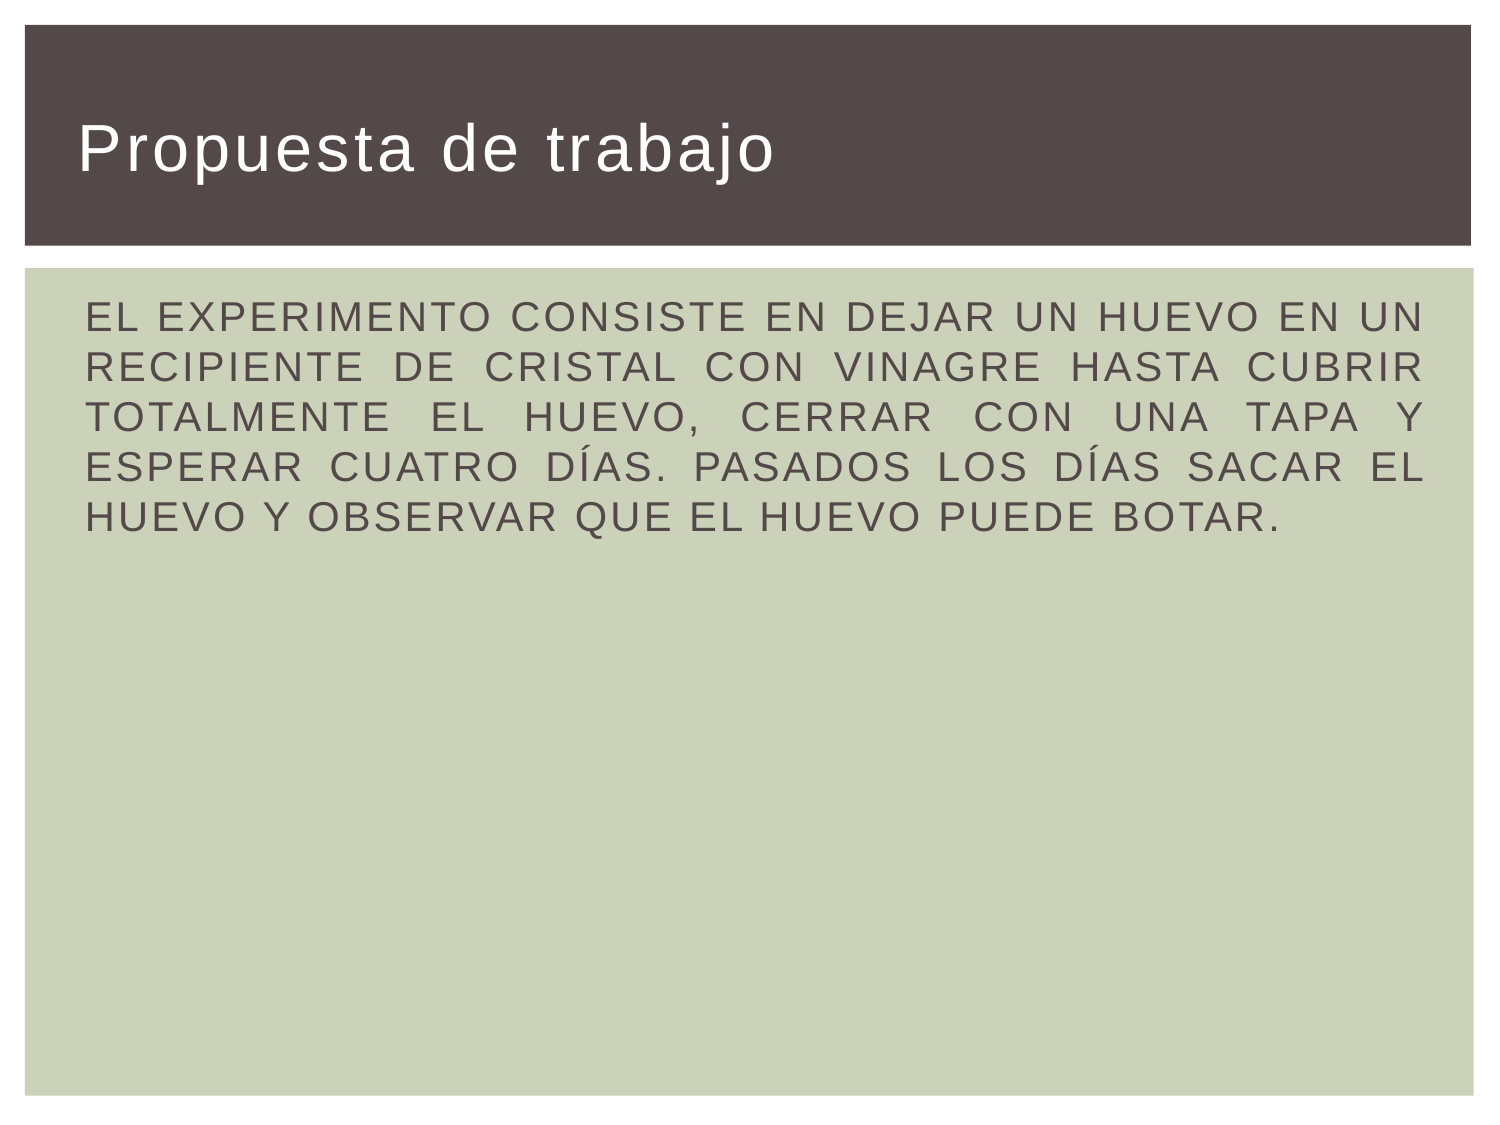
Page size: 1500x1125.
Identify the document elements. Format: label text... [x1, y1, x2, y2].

title Propuesta de trabajo [62, 58, 1438, 232]
list EL EXPERIMENTO CONSISTE EN DEJAR UN HUEVO EN UN RECIPIENTE DE CRISTAL CON VINAGRE HASTA CUBRIR TOTALMENTE EL HUEVO, CERRAR CON UNA TAPA Y ESPERAR CUATRO DÍAS. PASADOS LOS DÍAS SACAR EL HUEVO Y OBSERVAR QUE EL HUEVO PUEDE BOTAR. [62, 282, 1442, 1005]
